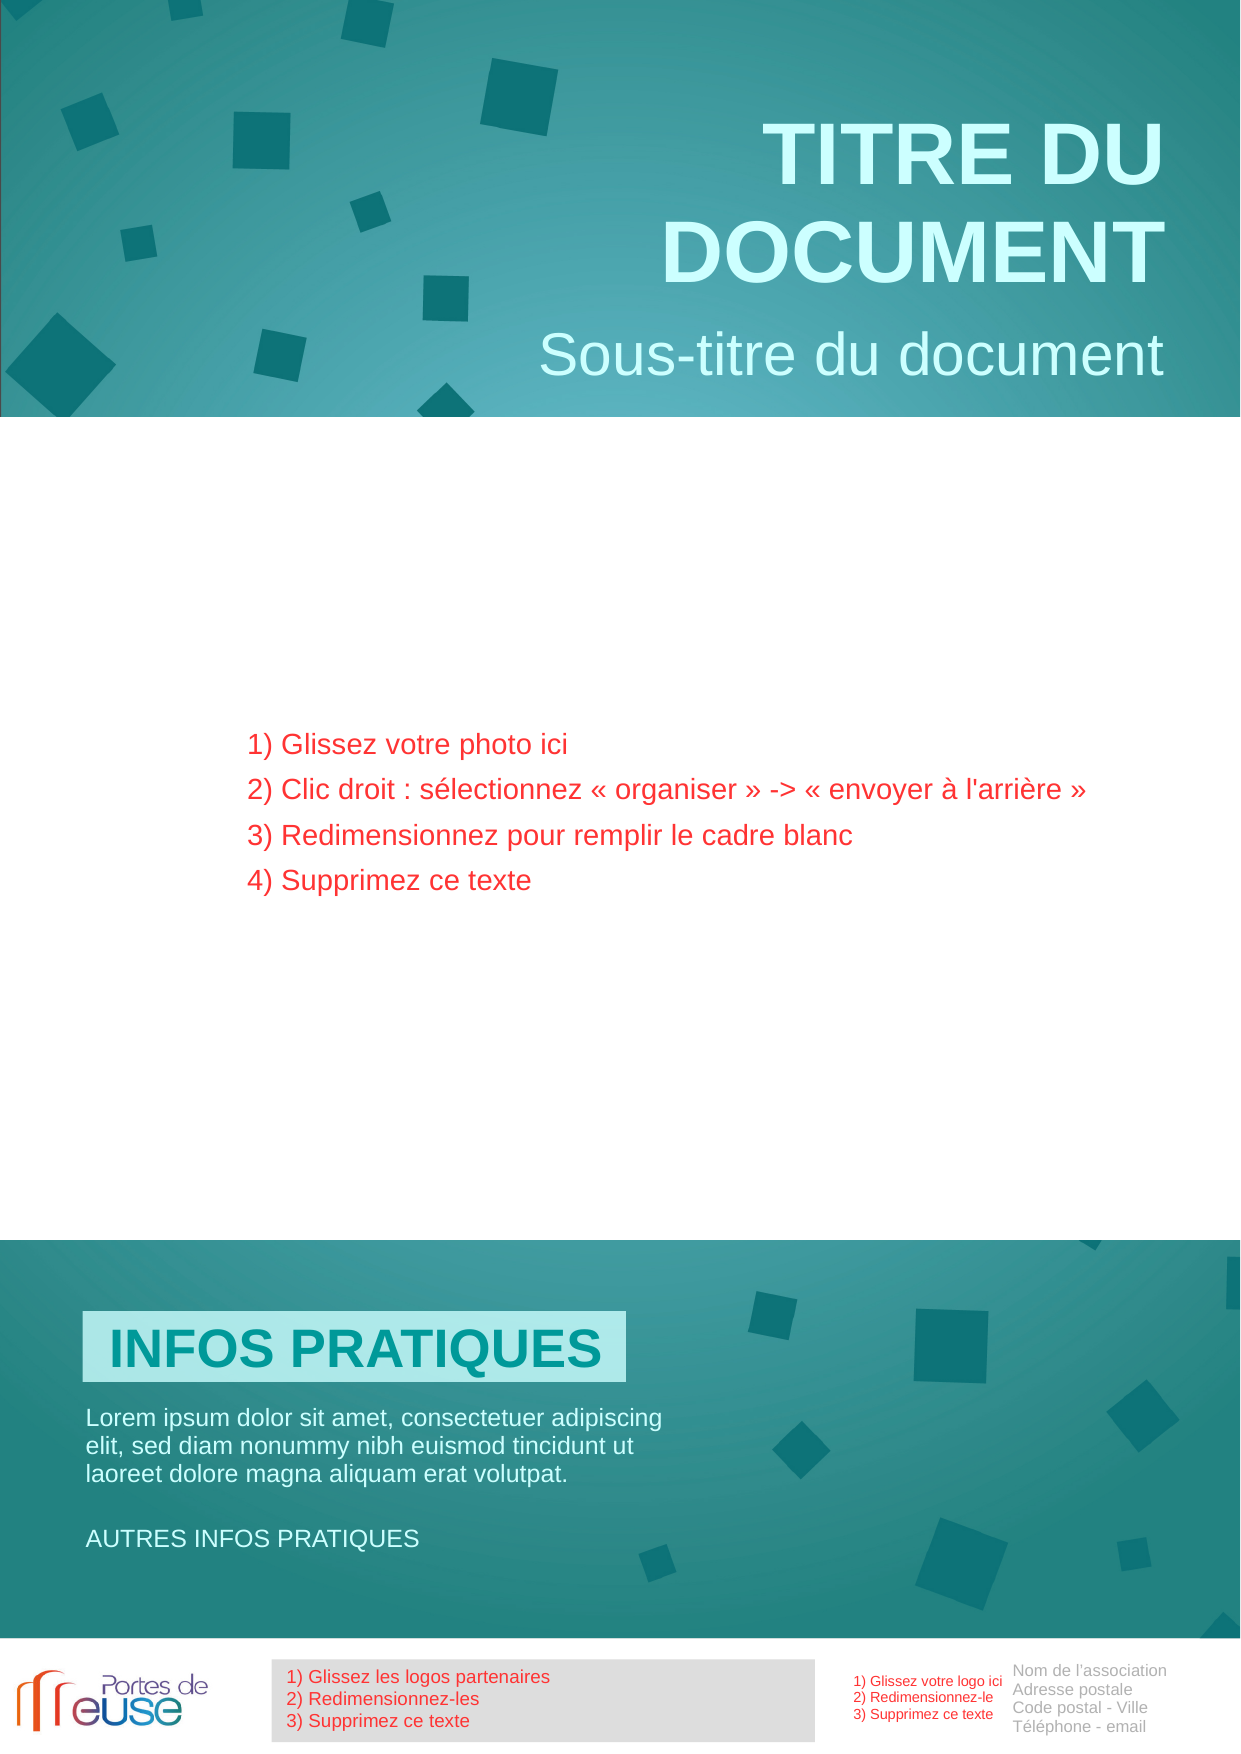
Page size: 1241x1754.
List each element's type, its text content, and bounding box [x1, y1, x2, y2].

text_box 1) Glissez les logos partenaires 2) Redimensionnez-les 3) Supprimez ce texte [271, 1659, 564, 1739]
picture [0, 0, 1241, 418]
text_box AUTRES INFOS PRATIQUES [70, 1517, 437, 1564]
text_box TITRE DU DOCUMENT [484, 44, 1181, 309]
text_box INFOS PRATIQUES [94, 1311, 631, 1396]
text_box [82, 1311, 94, 1382]
text_box Sous-titre du document [348, 312, 1180, 407]
text_box 1) Glissez votre photo ici 2) Clic droit : sélectionnez « organiser » -> « envoyer à l'arrière » 3) Redimensionnez pour remplir le cadre blanc 4) Supprimez ce texte [232, 720, 1099, 999]
text_box Lorem ipsum dolor sit amet, consectetuer adipiscing elit, sed diam nonummy nibh euismod tincidunt ut laoreet dolore magna aliquam erat volutpat. [70, 1396, 686, 1495]
text_box [271, 1659, 815, 1743]
text_box 1) Glissez votre logo ici 2) Redimensionnez-le 3) Supprimez ce texte [838, 1665, 1019, 1748]
text_box Nom de l’association Adresse postale Code postal - Ville Téléphone - email [998, 1653, 1199, 1743]
picture [0, 1240, 1241, 1754]
